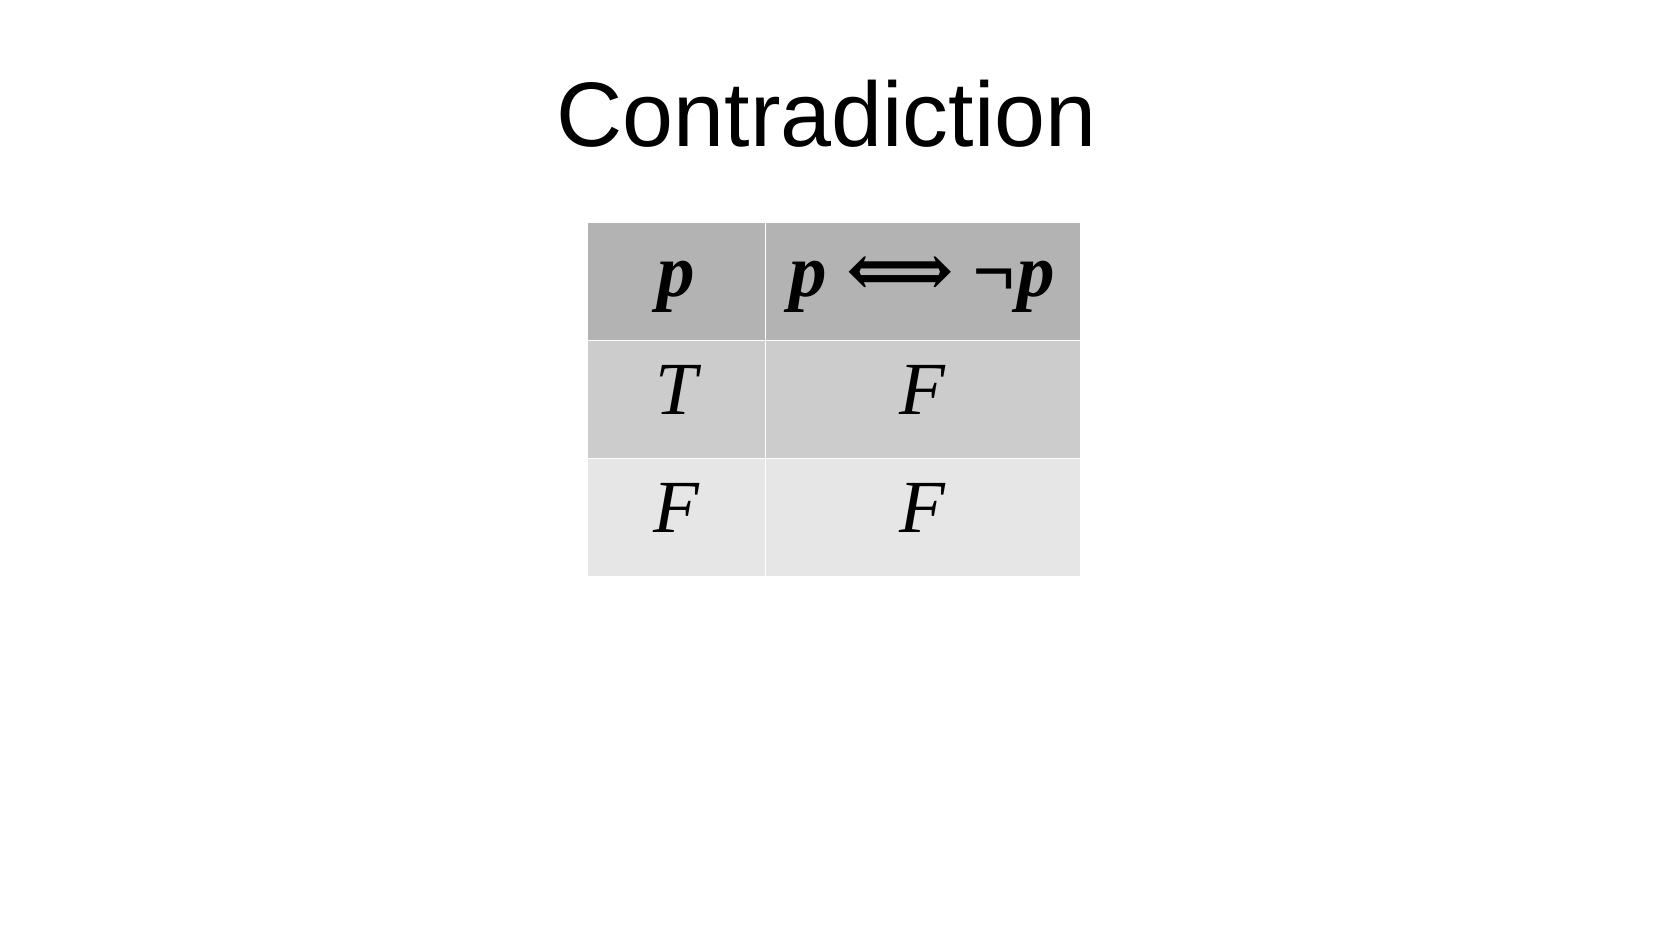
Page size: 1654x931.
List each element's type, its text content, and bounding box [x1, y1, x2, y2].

table_header p [588, 223, 765, 340]
title Contradiction [82, 37, 1571, 193]
table_header p ⟺ ¬p [766, 223, 1080, 340]
table_cell F [588, 459, 765, 576]
table_cell T [588, 341, 765, 458]
table_cell F [766, 459, 1080, 576]
table_cell F [766, 341, 1080, 458]
